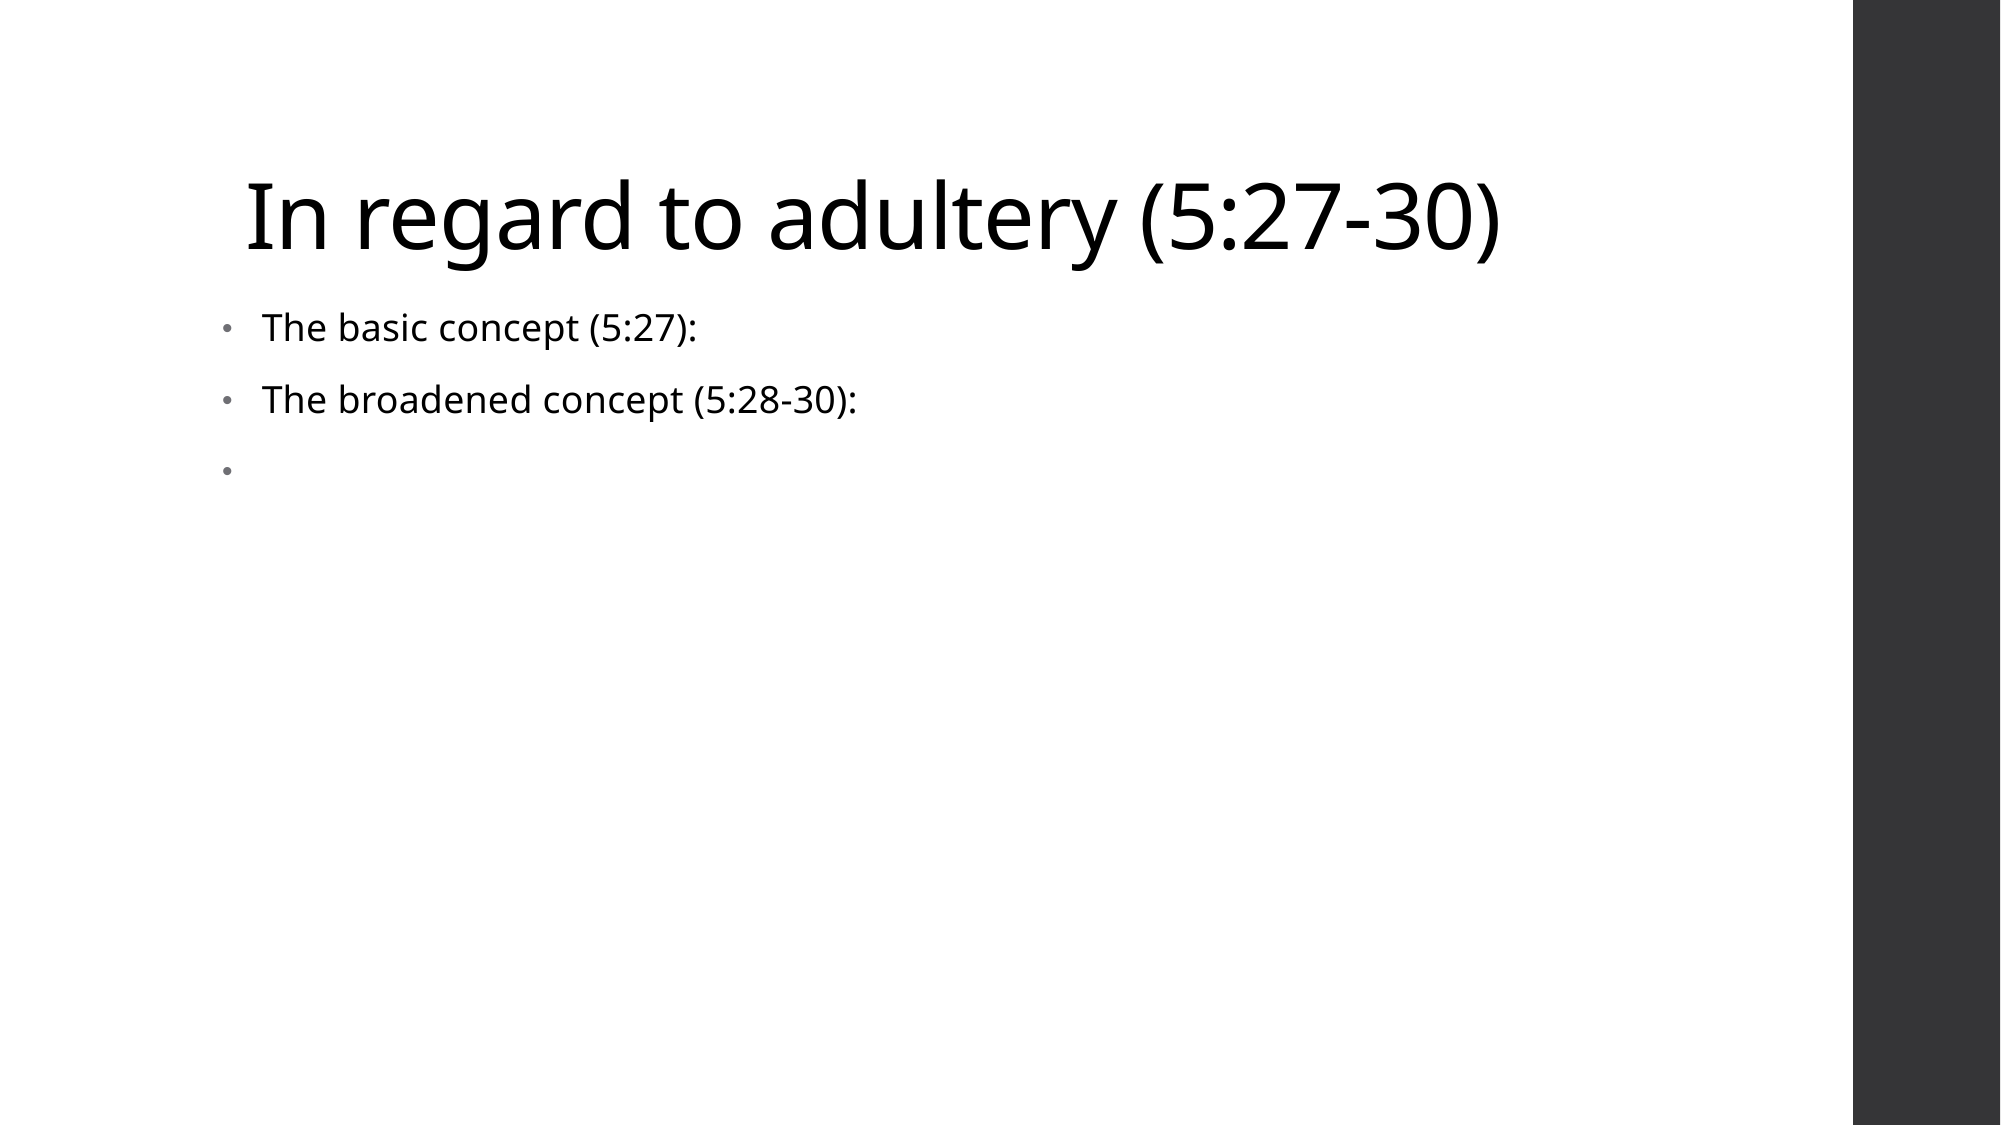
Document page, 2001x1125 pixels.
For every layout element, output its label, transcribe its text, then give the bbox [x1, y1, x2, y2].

list The basic concept (5:27): The broadened concept (5:28-30): [206, 299, 1617, 1014]
title In regard to adultery (5:27-30) [206, 60, 1797, 278]
